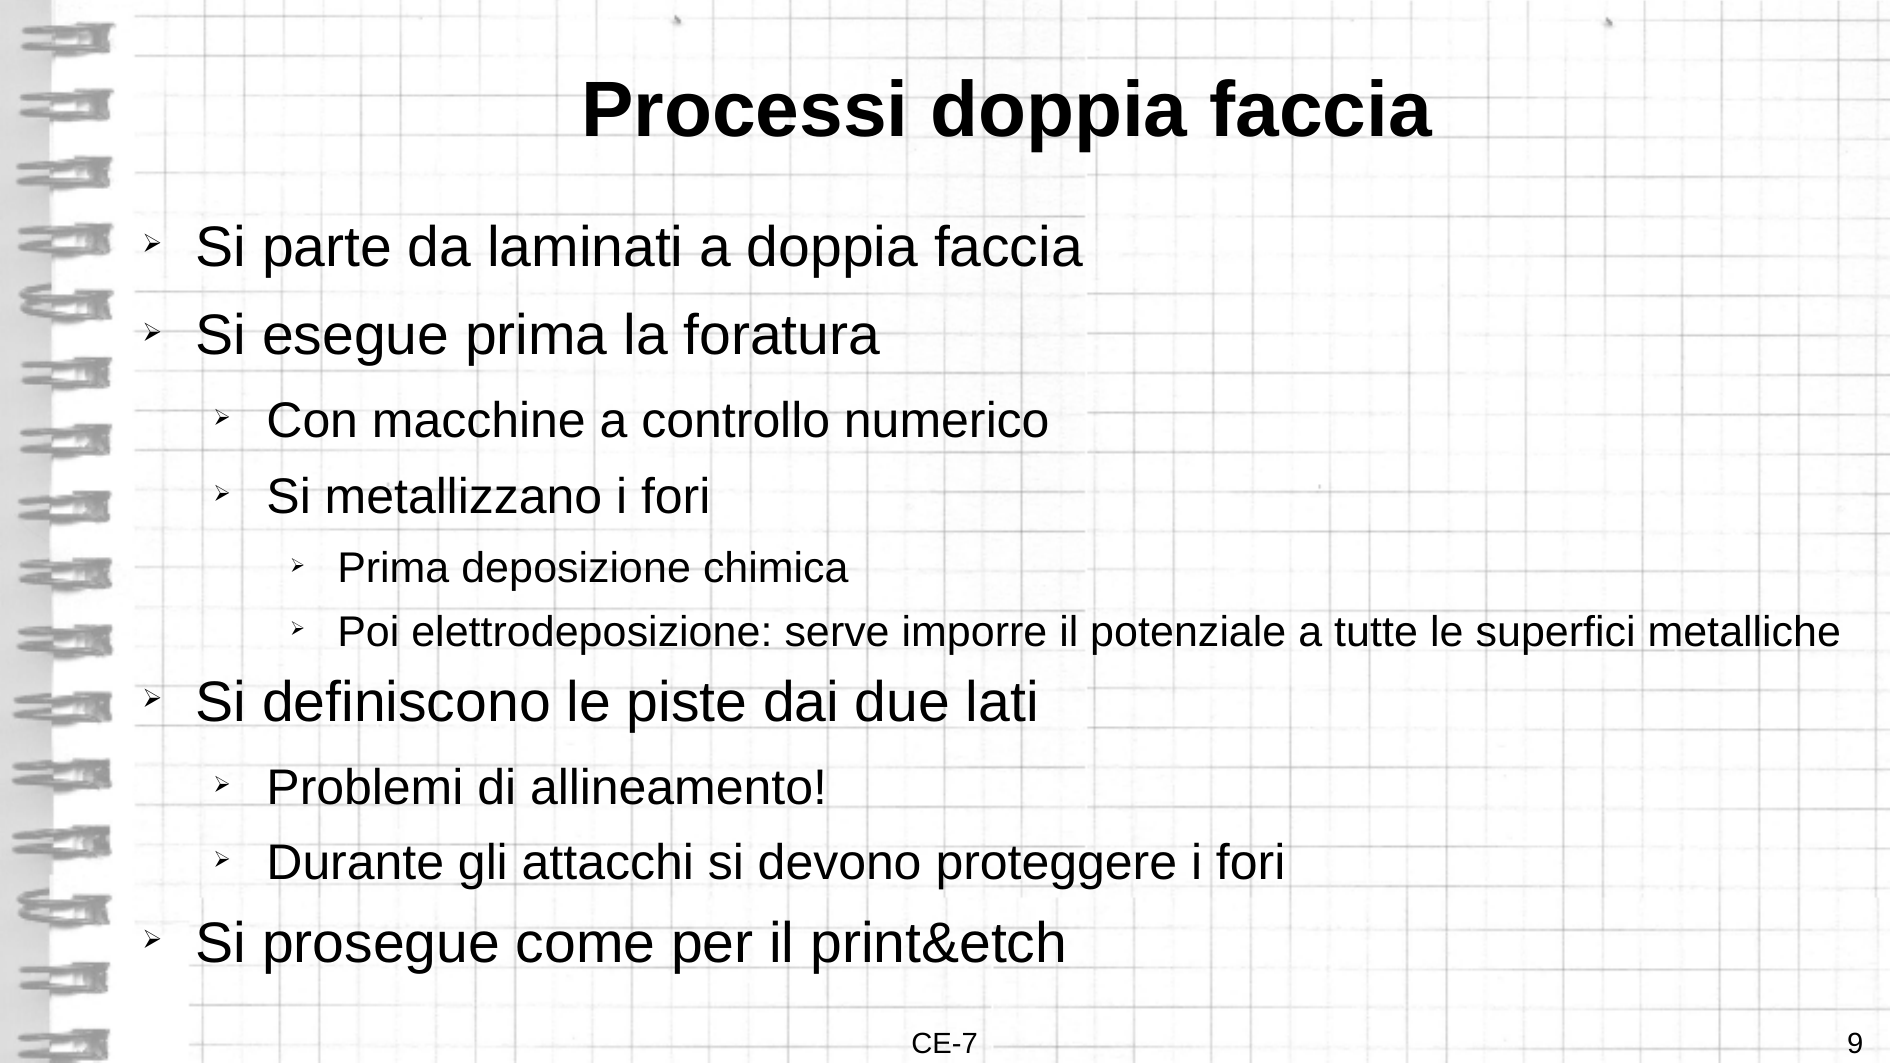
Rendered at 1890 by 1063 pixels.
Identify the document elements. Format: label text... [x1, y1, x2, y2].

title Processi doppia faccia [124, 20, 1890, 198]
picture [0, 0, 1890, 1063]
list Si parte da laminati a doppia faccia Si esegue prima la foratura Con macchine a controllo numerico Si metallizzano i fori Prima deposizione chimica Poi elettrodeposizione: serve imporre il potenziale a tutte le superfici metalliche Si definiscono le piste dai due lati Problemi di allineamento! Durante gli attacchi si devono proteggere i fori Si prosegue come per il print&etch [124, 214, 1890, 975]
